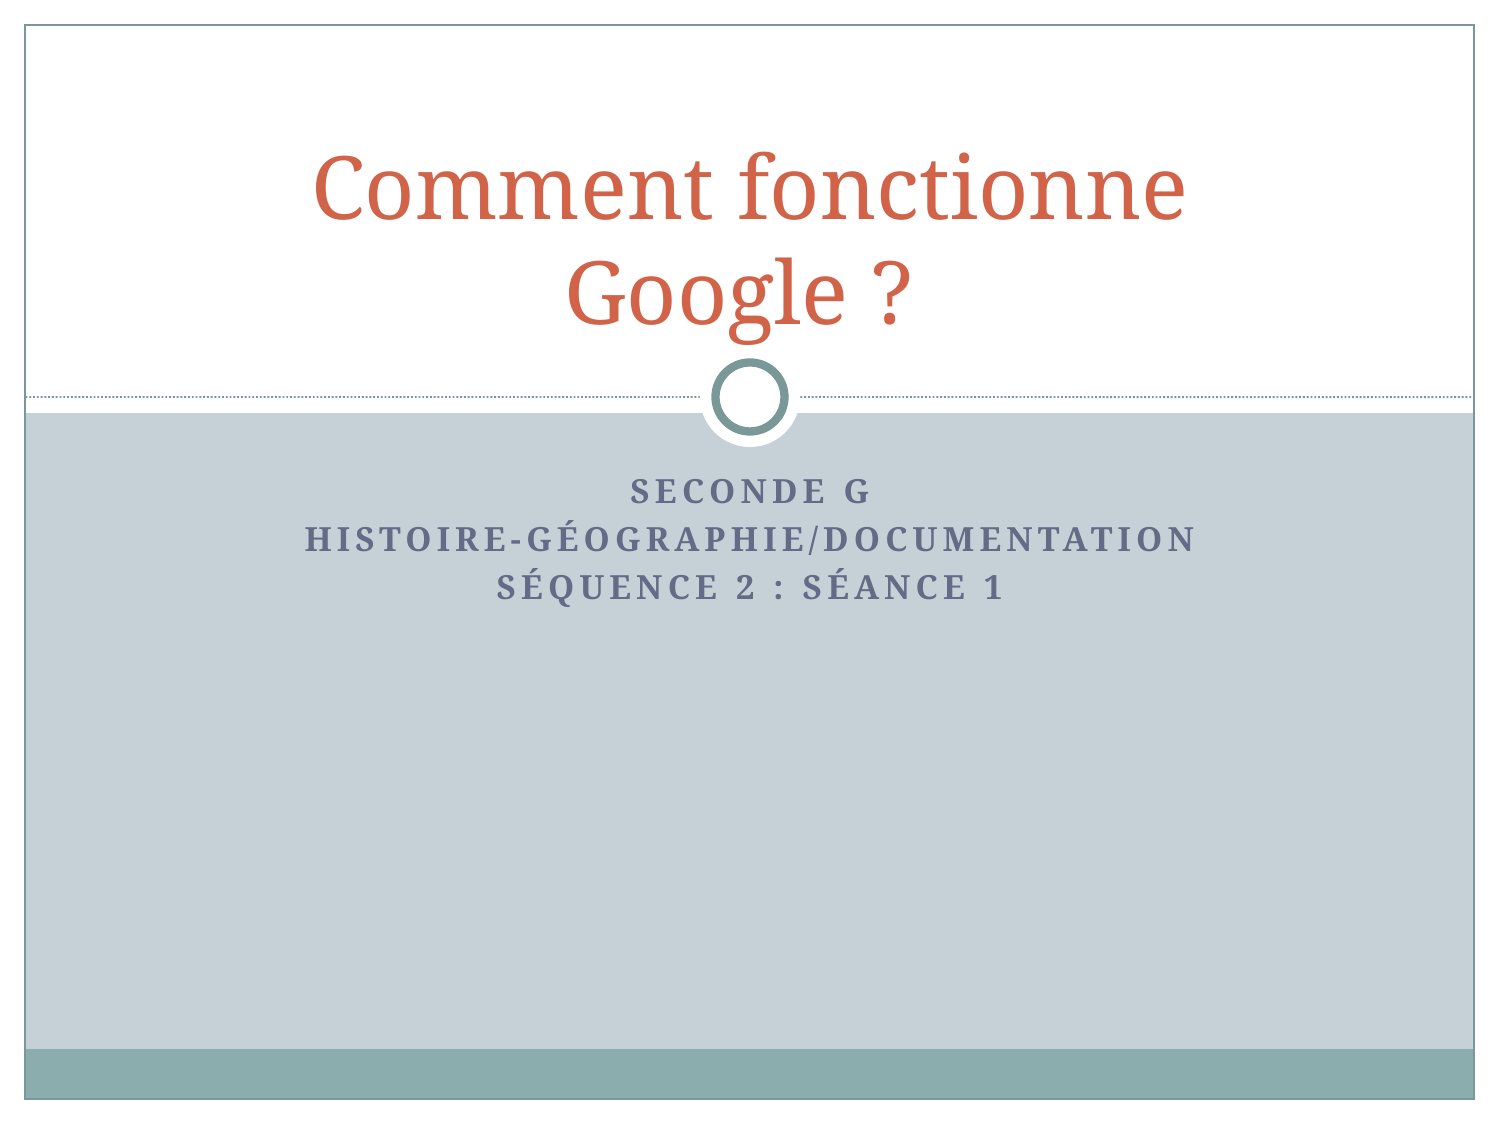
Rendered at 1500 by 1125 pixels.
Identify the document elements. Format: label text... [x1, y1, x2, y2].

subtitle Seconde G Histoire-géographie/documentation Séquence 2 : séance 1 [225, 462, 1276, 751]
title Comment fonctionne Google ? [112, 62, 1388, 350]
